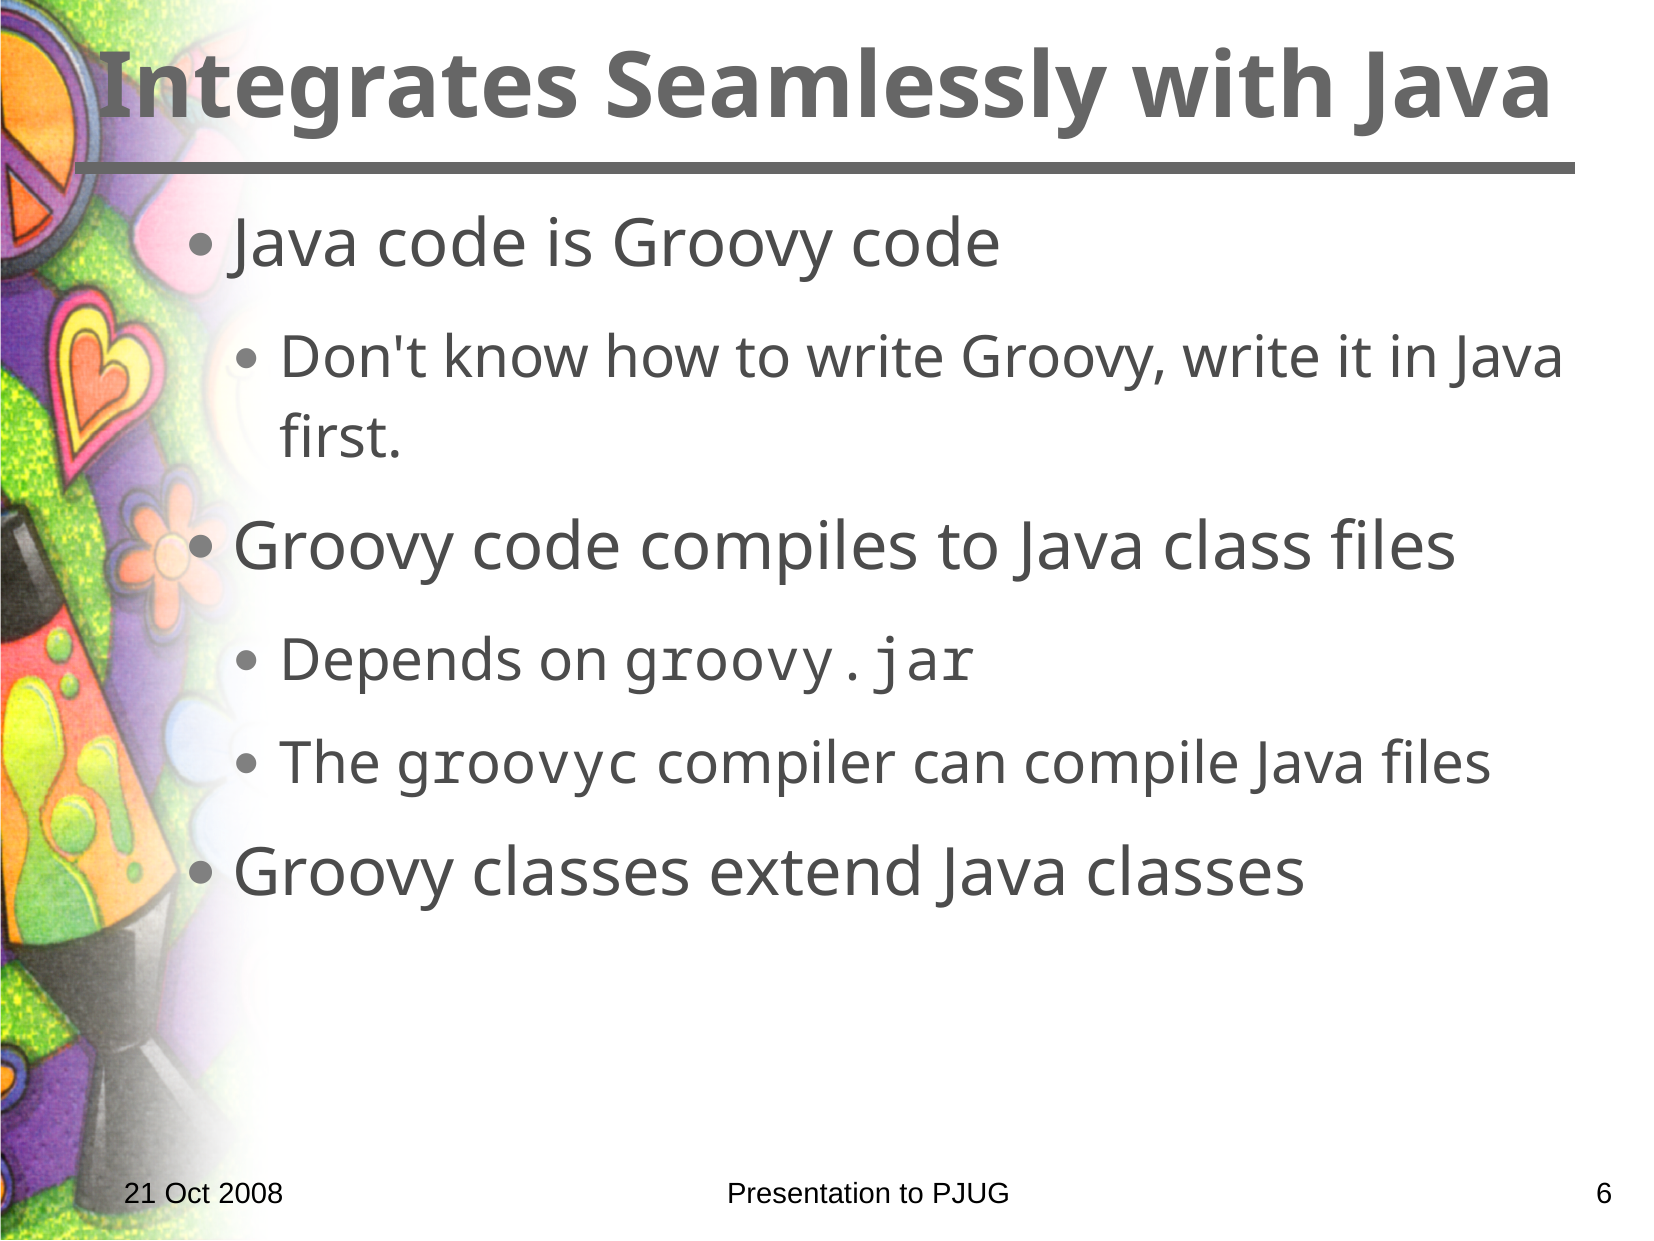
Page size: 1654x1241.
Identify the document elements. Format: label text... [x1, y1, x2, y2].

picture [0, 0, 413, 1240]
list Java code is Groovy code Don't know how to write Groovy, write it in Java first. Groovy code compiles to Java class files Depends on groovy.jar The groovyc compiler can compile Java files Groovy classes extend Java classes [187, 195, 1613, 1080]
title Integrates Seamlessly with Java [82, 0, 1571, 186]
